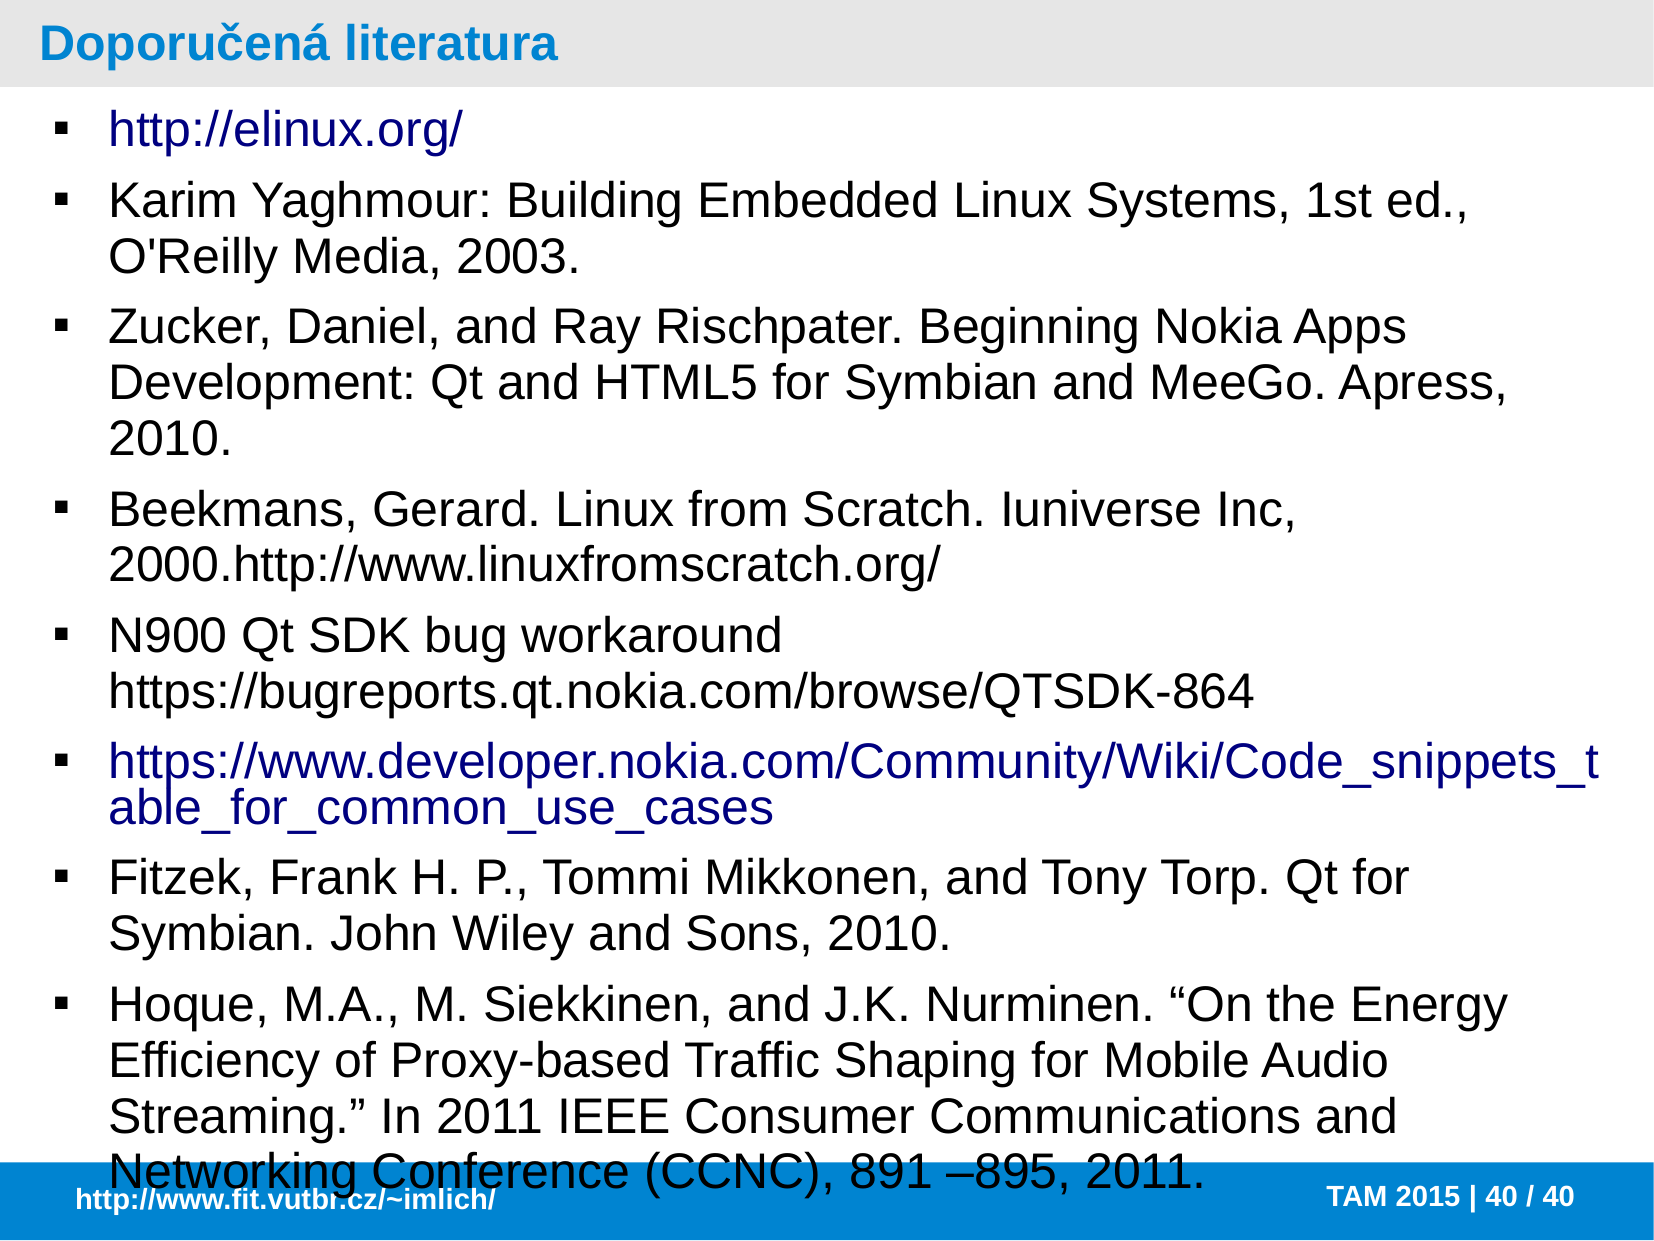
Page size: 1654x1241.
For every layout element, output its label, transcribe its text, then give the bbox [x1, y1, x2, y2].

list http://elinux.org/ Karim Yaghmour: Building Embedded Linux Systems, 1st ed., O'Reilly Media, 2003. Zucker, Daniel, and Ray Rischpater. Beginning Nokia Apps Development: Qt and HTML5 for Symbian and MeeGo. Apress, 2010. Beekmans, Gerard. Linux from Scratch. Iuniverse Inc, 2000.http://www.linuxfromscratch.org/ N900 Qt SDK bug workaround https://bugreports.qt.nokia.com/browse/QTSDK-864 https://www.developer.nokia.com/Community/Wiki/Code_snippets_table_for_common_use_cases Fitzek, Frank H. P., Tommi Mikkonen, and Tony Torp. Qt for Symbian. John Wiley and Sons, 2010. Hoque, M.A., M. Siekkinen, and J.K. Nurminen. “On the Energy Efficiency of Proxy-based Traffic Shaping for Mobile Audio Streaming.” In 2011 IEEE Consumer Communications and Networking Conference (CCNC), 891 –895, 2011. [37, 101, 1613, 1155]
title Doporučená literatura [39, 5, 1615, 81]
